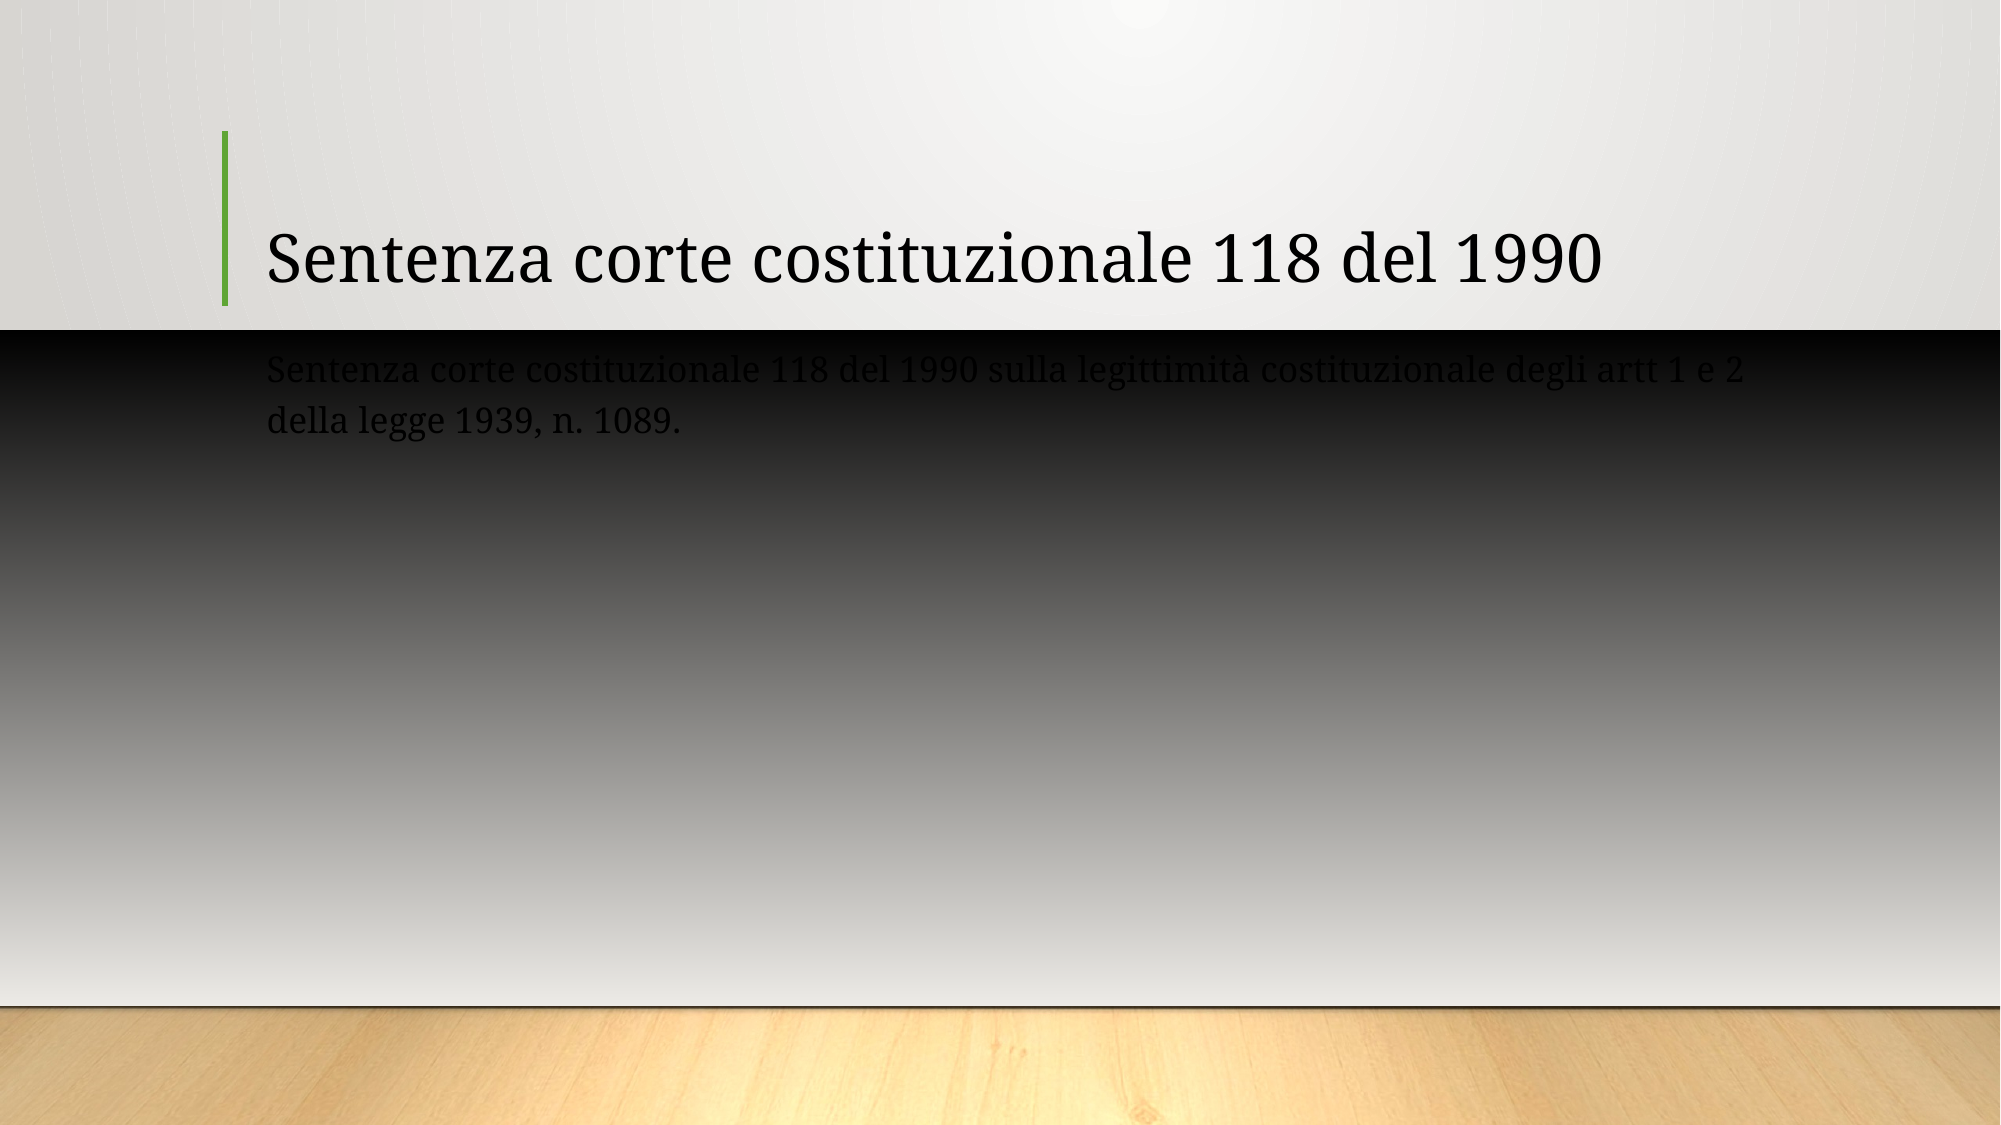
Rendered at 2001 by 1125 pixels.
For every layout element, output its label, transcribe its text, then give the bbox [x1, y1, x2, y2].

title Sentenza corte costituzionale 118 del 1990 [251, 131, 1814, 305]
list Sentenza corte costituzionale 118 del 1990 sulla legittimità costituzionale degli artt 1 e 2 della legge 1939, n. 1089. [251, 330, 1814, 897]
